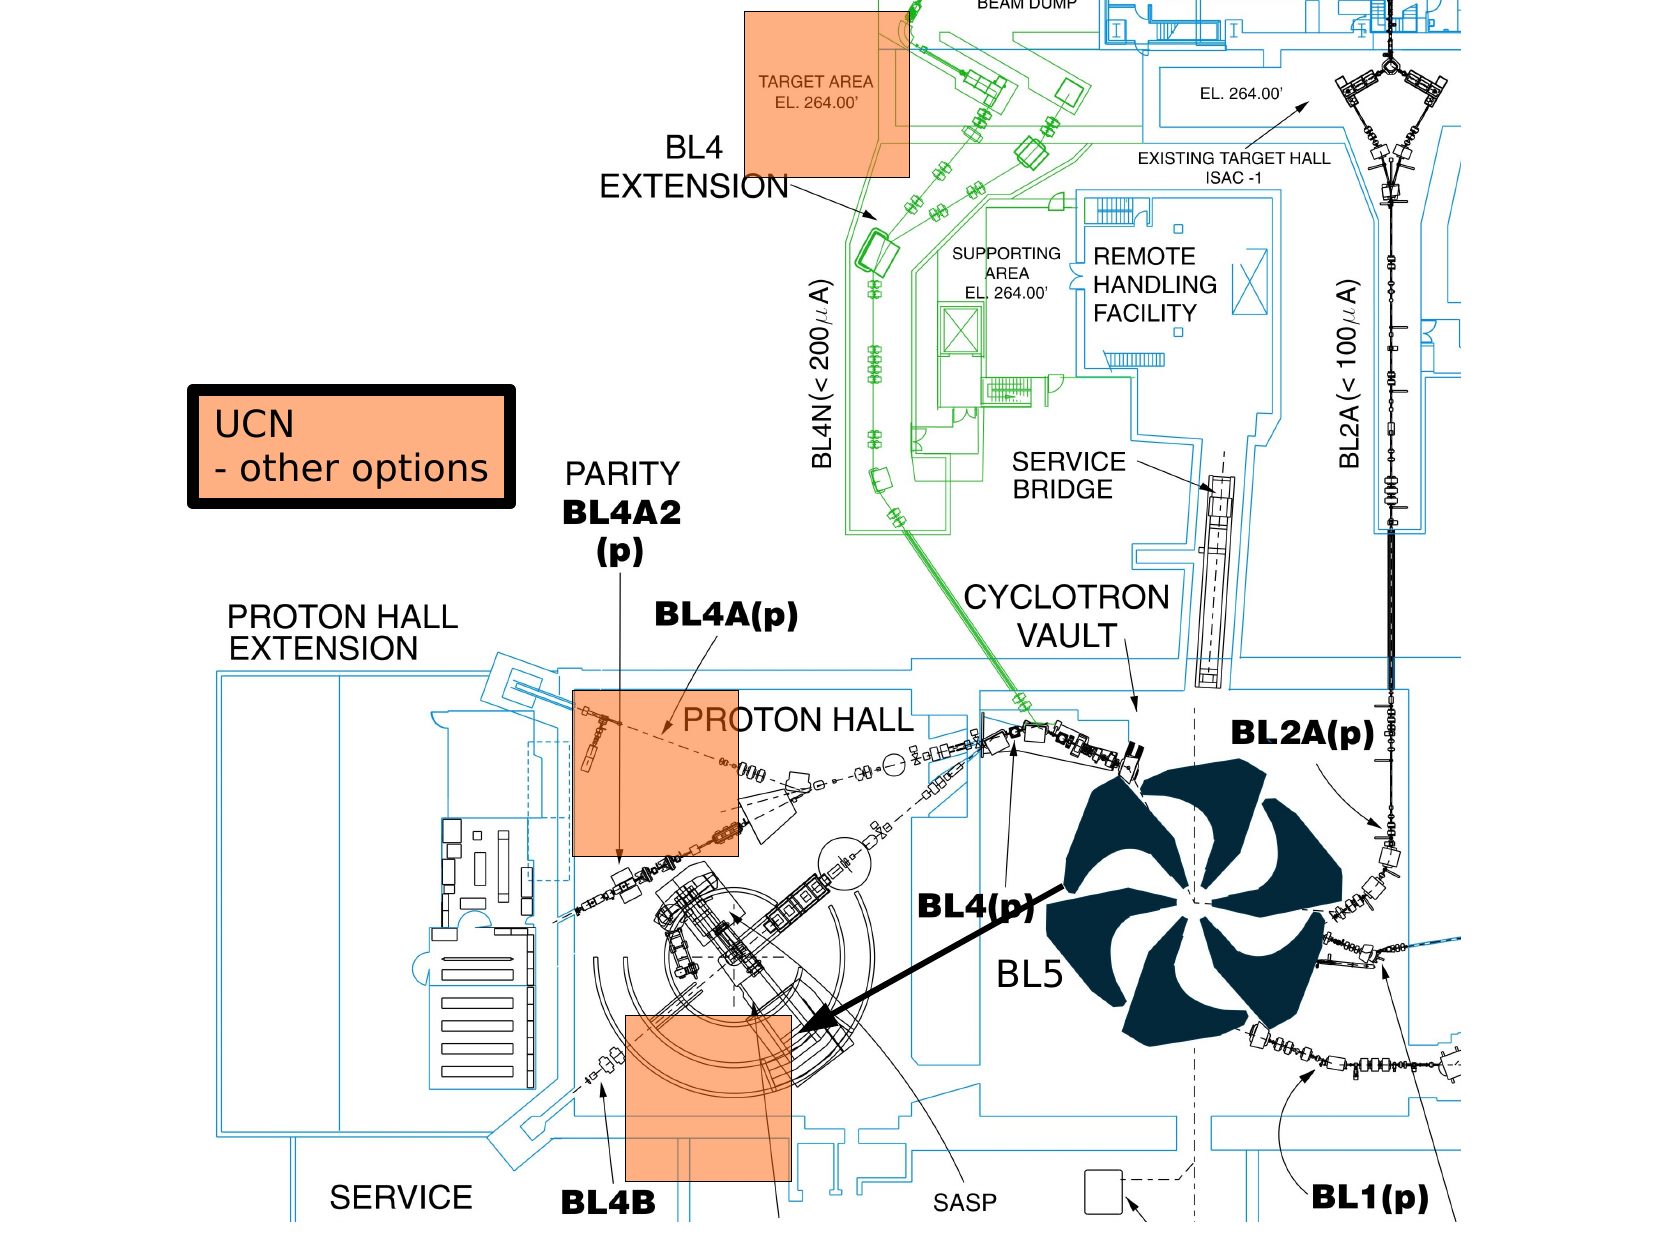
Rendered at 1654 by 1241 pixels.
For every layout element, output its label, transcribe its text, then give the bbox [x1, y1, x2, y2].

picture [186, 0, 1461, 1222]
text_box [572, 690, 739, 857]
text_box [625, 1015, 792, 1182]
text_box BL5 [980, 944, 1080, 1004]
text_box UCN - other options [193, 389, 505, 504]
text_box [744, 11, 910, 178]
